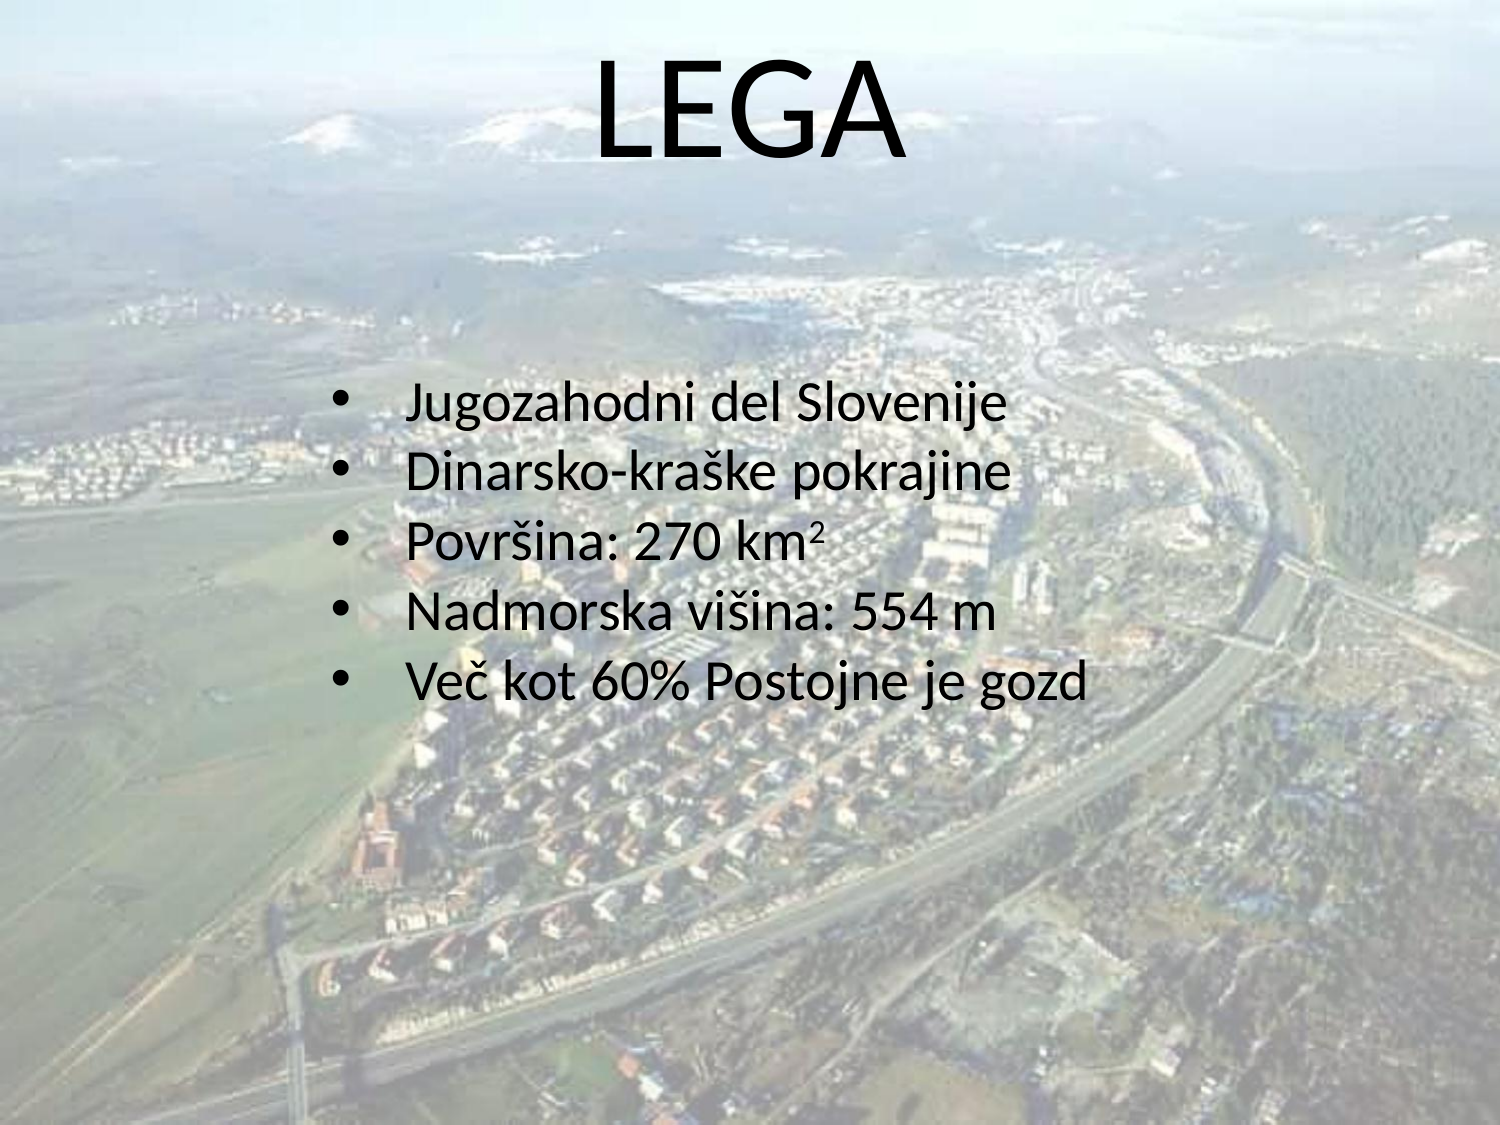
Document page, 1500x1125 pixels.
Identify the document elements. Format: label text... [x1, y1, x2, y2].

picture [0, 196, 1500, 1125]
text_box Jugozahodni del Slovenije Dinarsko-kraške pokrajine Površina: 270 km2 Nadmorska višina: 554 m Več kot 60% Postojne je gozd [315, 355, 1184, 860]
text_box LEGA [0, 0, 1500, 196]
